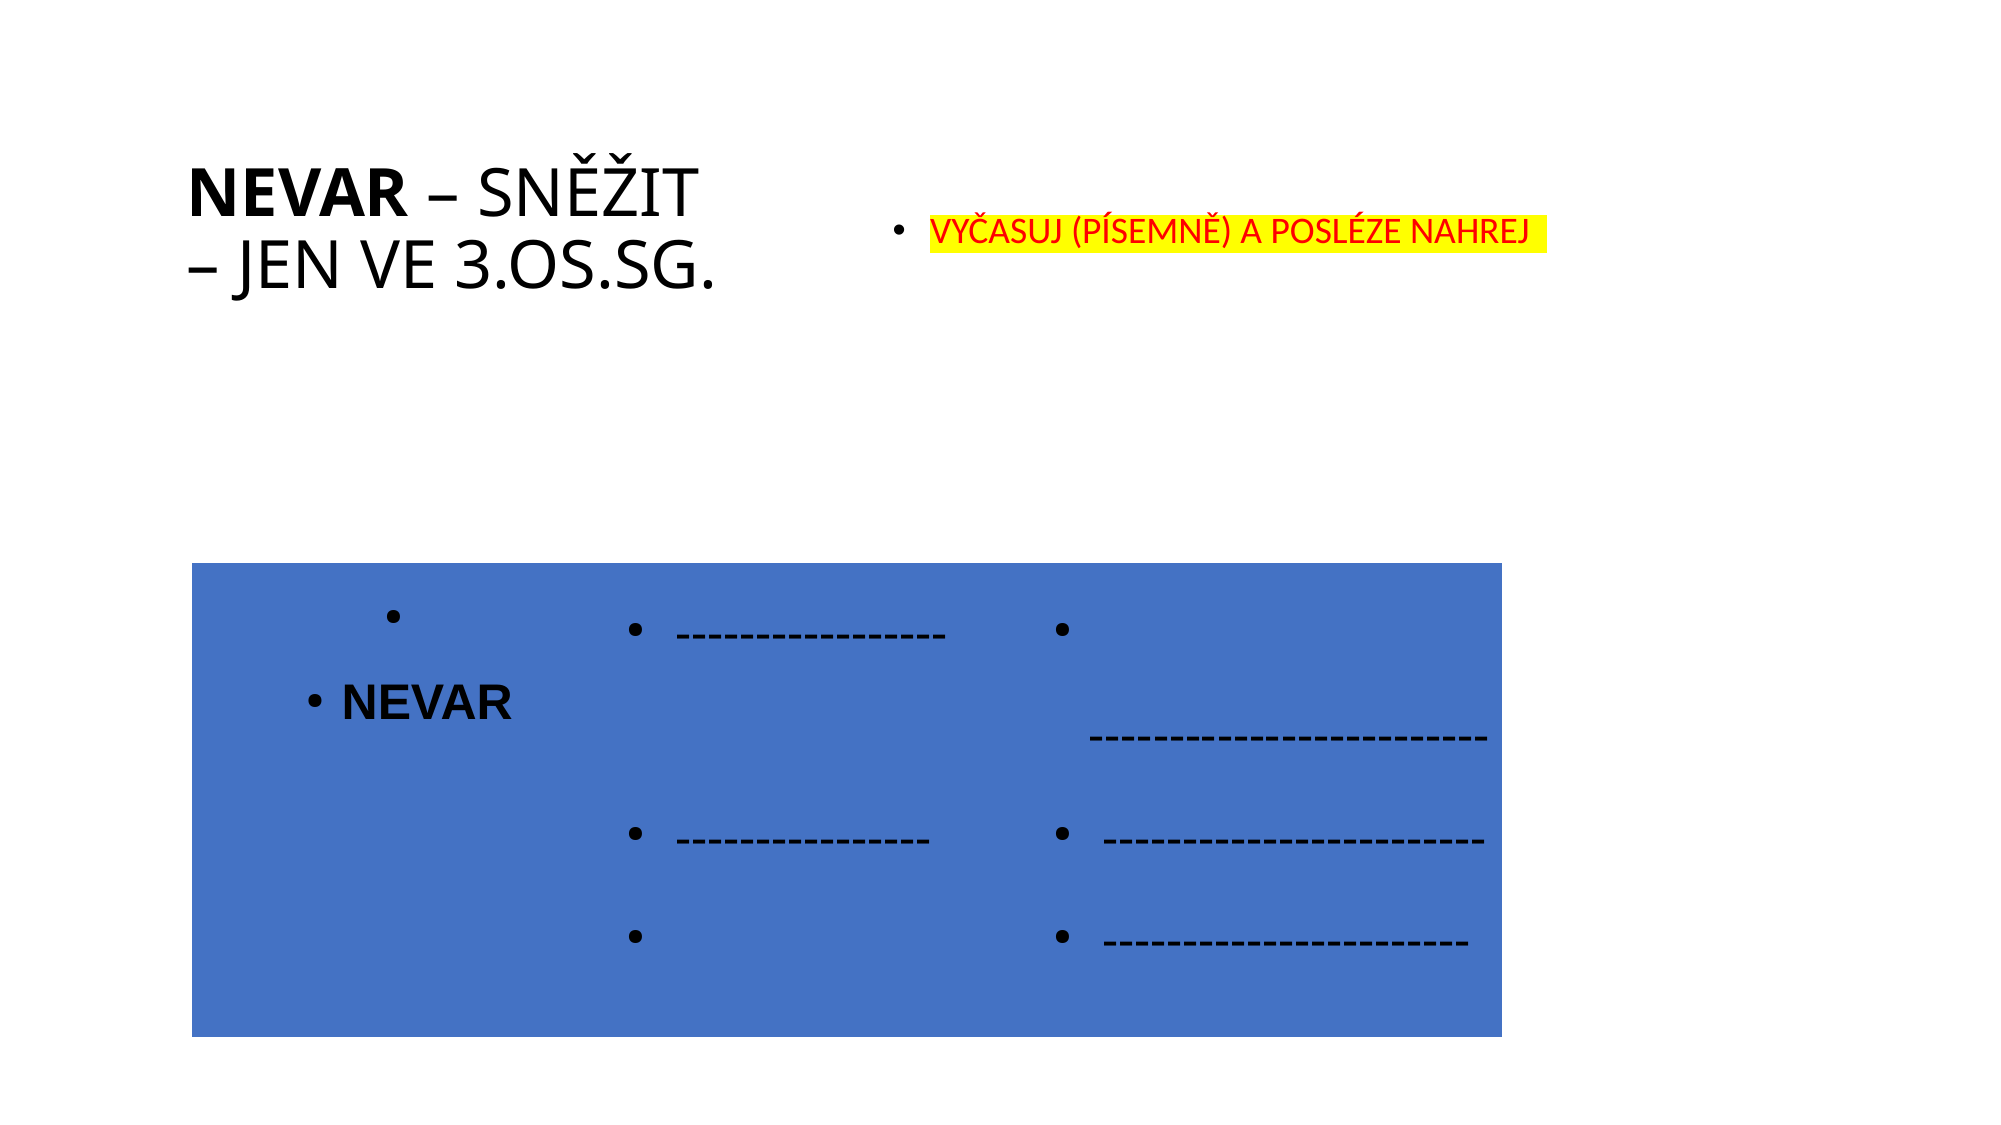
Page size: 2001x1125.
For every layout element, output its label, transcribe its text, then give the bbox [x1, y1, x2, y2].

table_header ------------------------- [1054, 563, 1502, 767]
table_header NEVAR [192, 563, 627, 1037]
table_header ----------------- [627, 563, 1054, 767]
list VYČASUJ (PÍSEMNĚ) A POSLÉZE NAHREJ [877, 96, 1863, 367]
table_cell ----------------------- [1054, 870, 1502, 1037]
table_cell ---------------- [627, 767, 1054, 870]
title NEVAR – SNĚŽIT – JEN VE 3.OS.SG. [171, 96, 756, 367]
table_cell [627, 870, 1054, 1037]
table_cell ------------------------ [1054, 767, 1502, 870]
